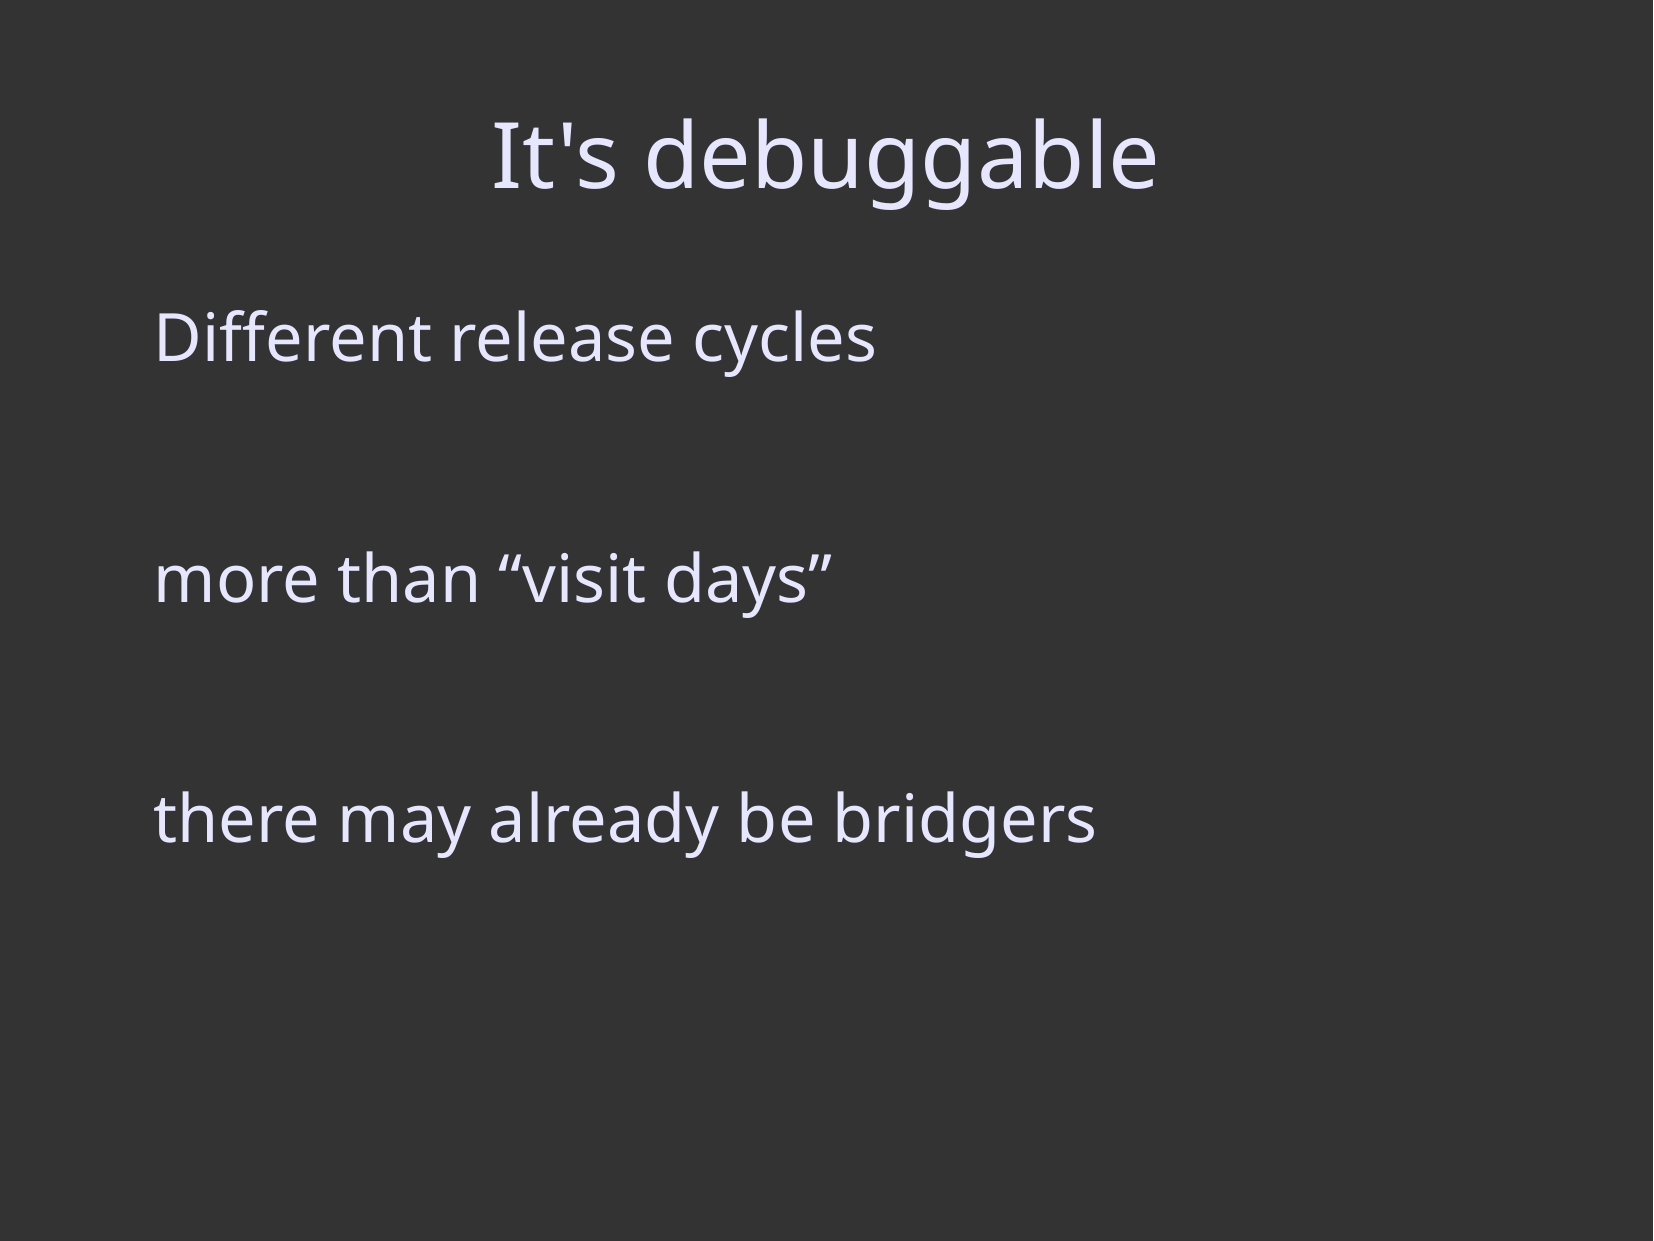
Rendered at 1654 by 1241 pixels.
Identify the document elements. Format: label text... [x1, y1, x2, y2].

title It's debuggable [82, 49, 1571, 257]
list Different release cycles more than “visit days” there may already be bridgers [82, 290, 1571, 1109]
